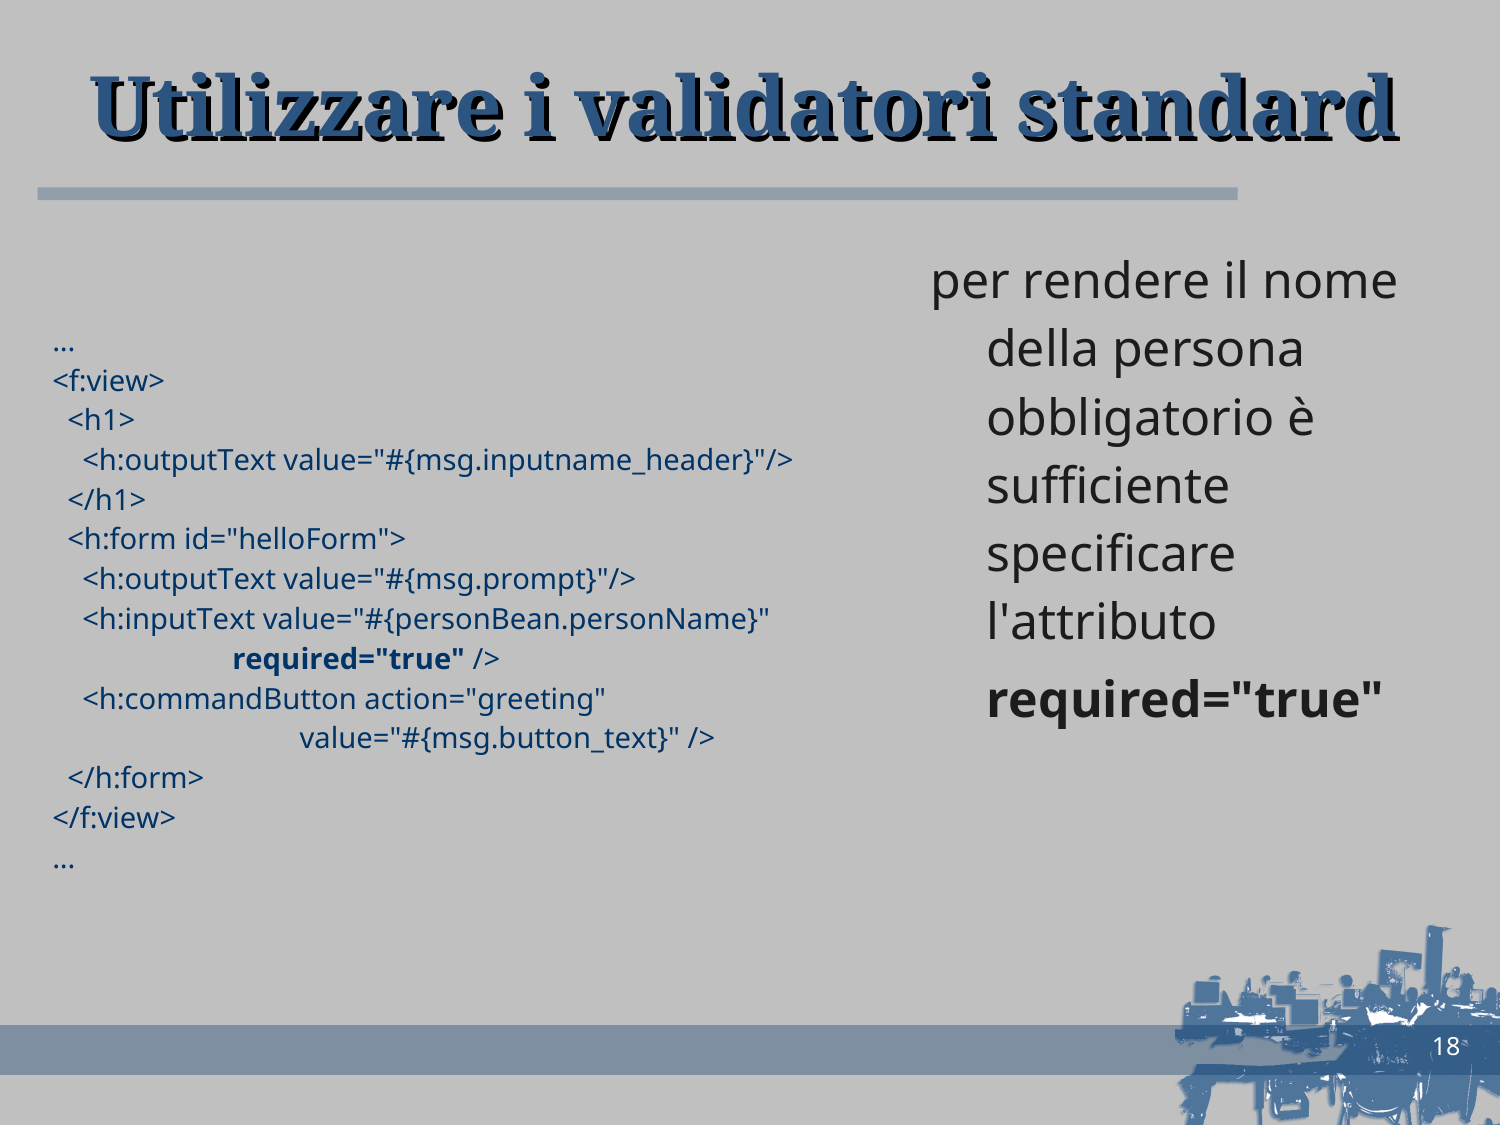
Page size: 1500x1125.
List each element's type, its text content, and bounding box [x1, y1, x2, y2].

text_box ... <f:view> <h1> <h:outputText value="#{msg.inputname_header}"/> </h1> <h:form id="helloForm"> <h:outputText value="#{msg.prompt}"/> <h:inputText value="#{personBean.personName}" required="true" /> <h:commandButton action="greeting" value="#{msg.button_text}" /> </h:form> </f:view> ... [37, 312, 945, 885]
list per rendere il nome della persona obbligatorio è sufficiente specificare l'attributo required="true" [915, 237, 1425, 1006]
title Utilizzare i validatori standard [75, 35, 1426, 174]
